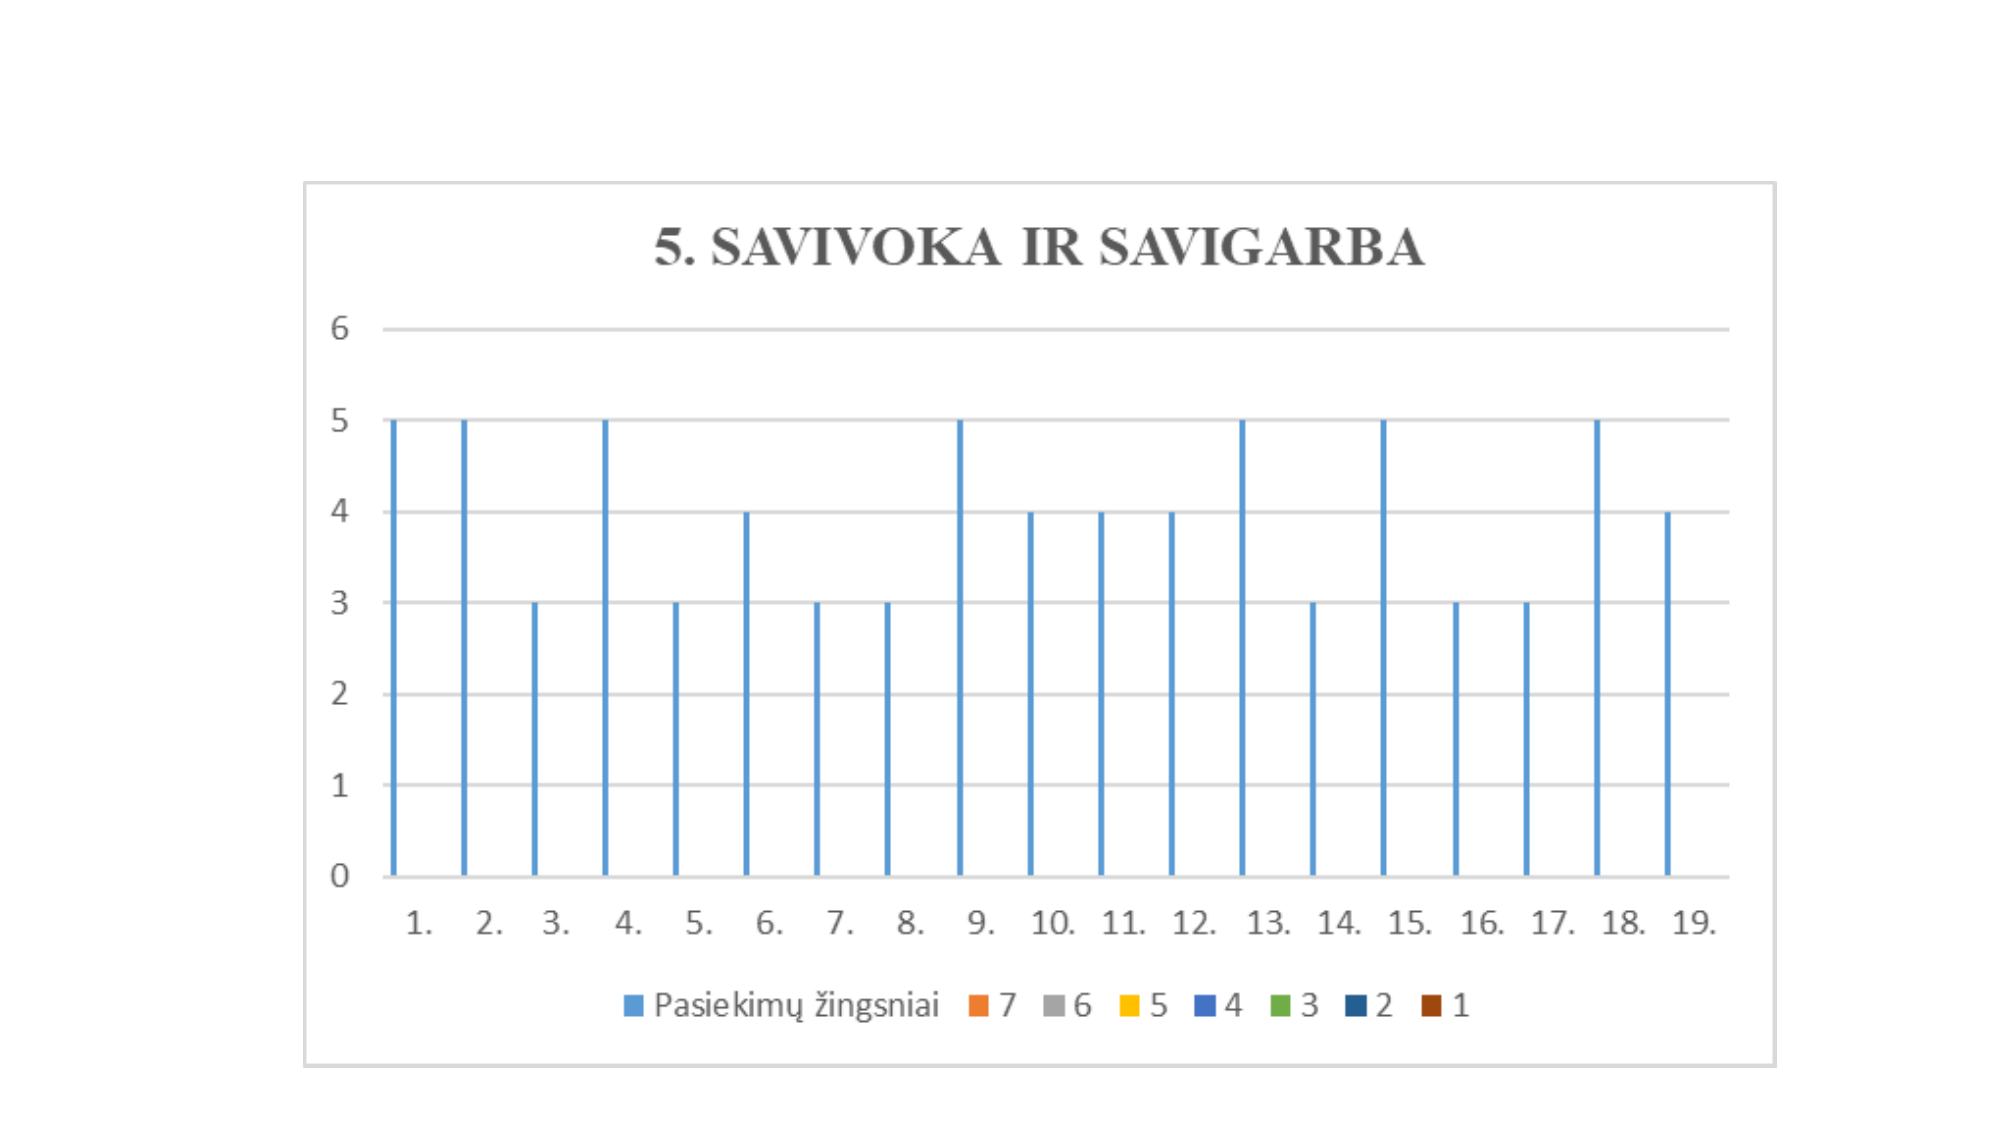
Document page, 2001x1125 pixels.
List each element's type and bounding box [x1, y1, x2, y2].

picture [303, 181, 1777, 1068]
